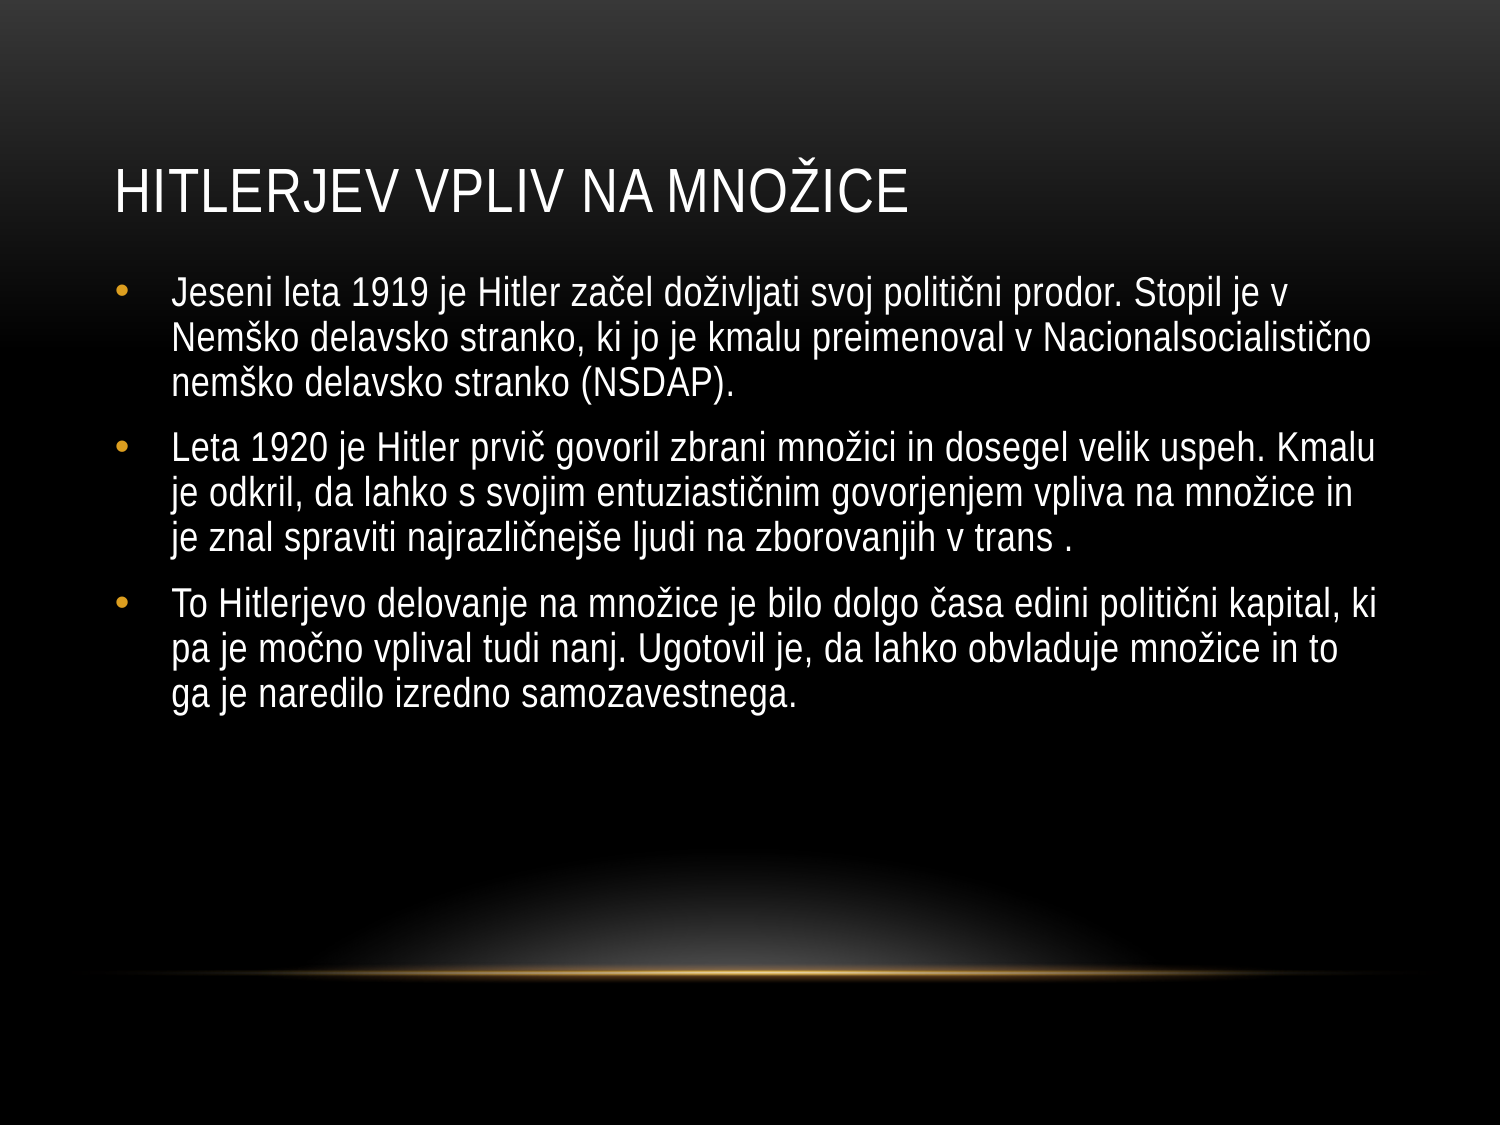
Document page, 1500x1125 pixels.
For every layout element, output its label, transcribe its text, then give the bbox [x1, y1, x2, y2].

title Hitlerjev vpliv na množice [99, 45, 1400, 233]
list Jeseni leta 1919 je Hitler začel doživljati svoj politični prodor. Stopil je v Nemško delavsko stranko, ki jo je kmalu preimenoval v Nacionalsocialistično nemško delavsko stranko (NSDAP). Leta 1920 je Hitler prvič govoril zbrani množici in dosegel velik uspeh. Kmalu je odkril, da lahko s svojim entuziastičnim govorjenjem vpliva na množice in je znal spraviti najrazličnejše ljudi na zborovanjih v trans . To Hitlerjevo delovanje na množice je bilo dolgo časa edini politični kapital, ki pa je močno vplival tudi nanj. Ugotovil je, da lahko obvladuje množice in to ga je naredilo izredno samozavestnega. [99, 262, 1400, 938]
picture [0, 0, 1500, 1125]
